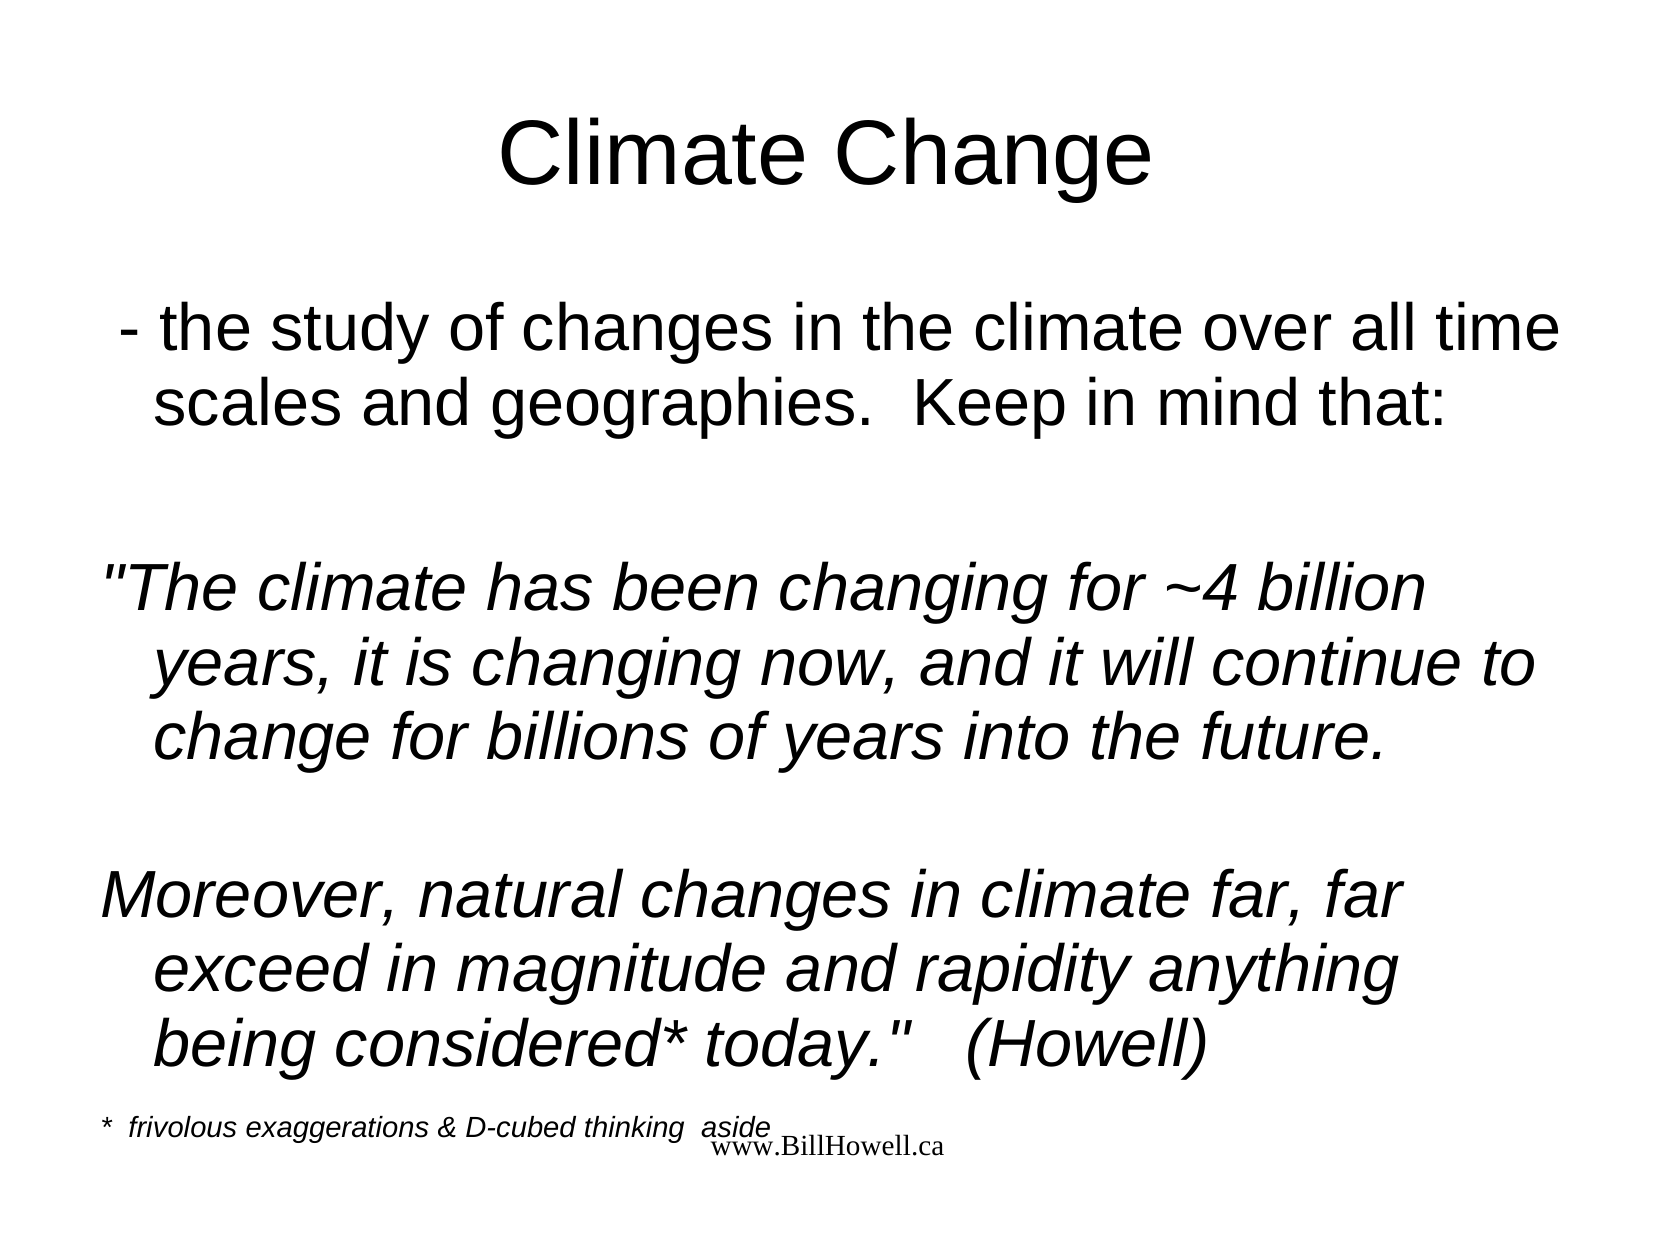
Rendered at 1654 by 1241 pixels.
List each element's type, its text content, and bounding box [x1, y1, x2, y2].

list - the study of changes in the climate over all time scales and geographies. Keep in mind that: "The climate has been changing for ~4 billion years, it is changing now, and it will continue to change for billions of years into the future. Moreover, natural changes in climate far, far exceed in magnitude and rapidity anything being considered* today." (Howell) * frivolous exaggerations & D-cubed thinking aside [82, 290, 1571, 1143]
title Climate Change [82, 56, 1571, 250]
